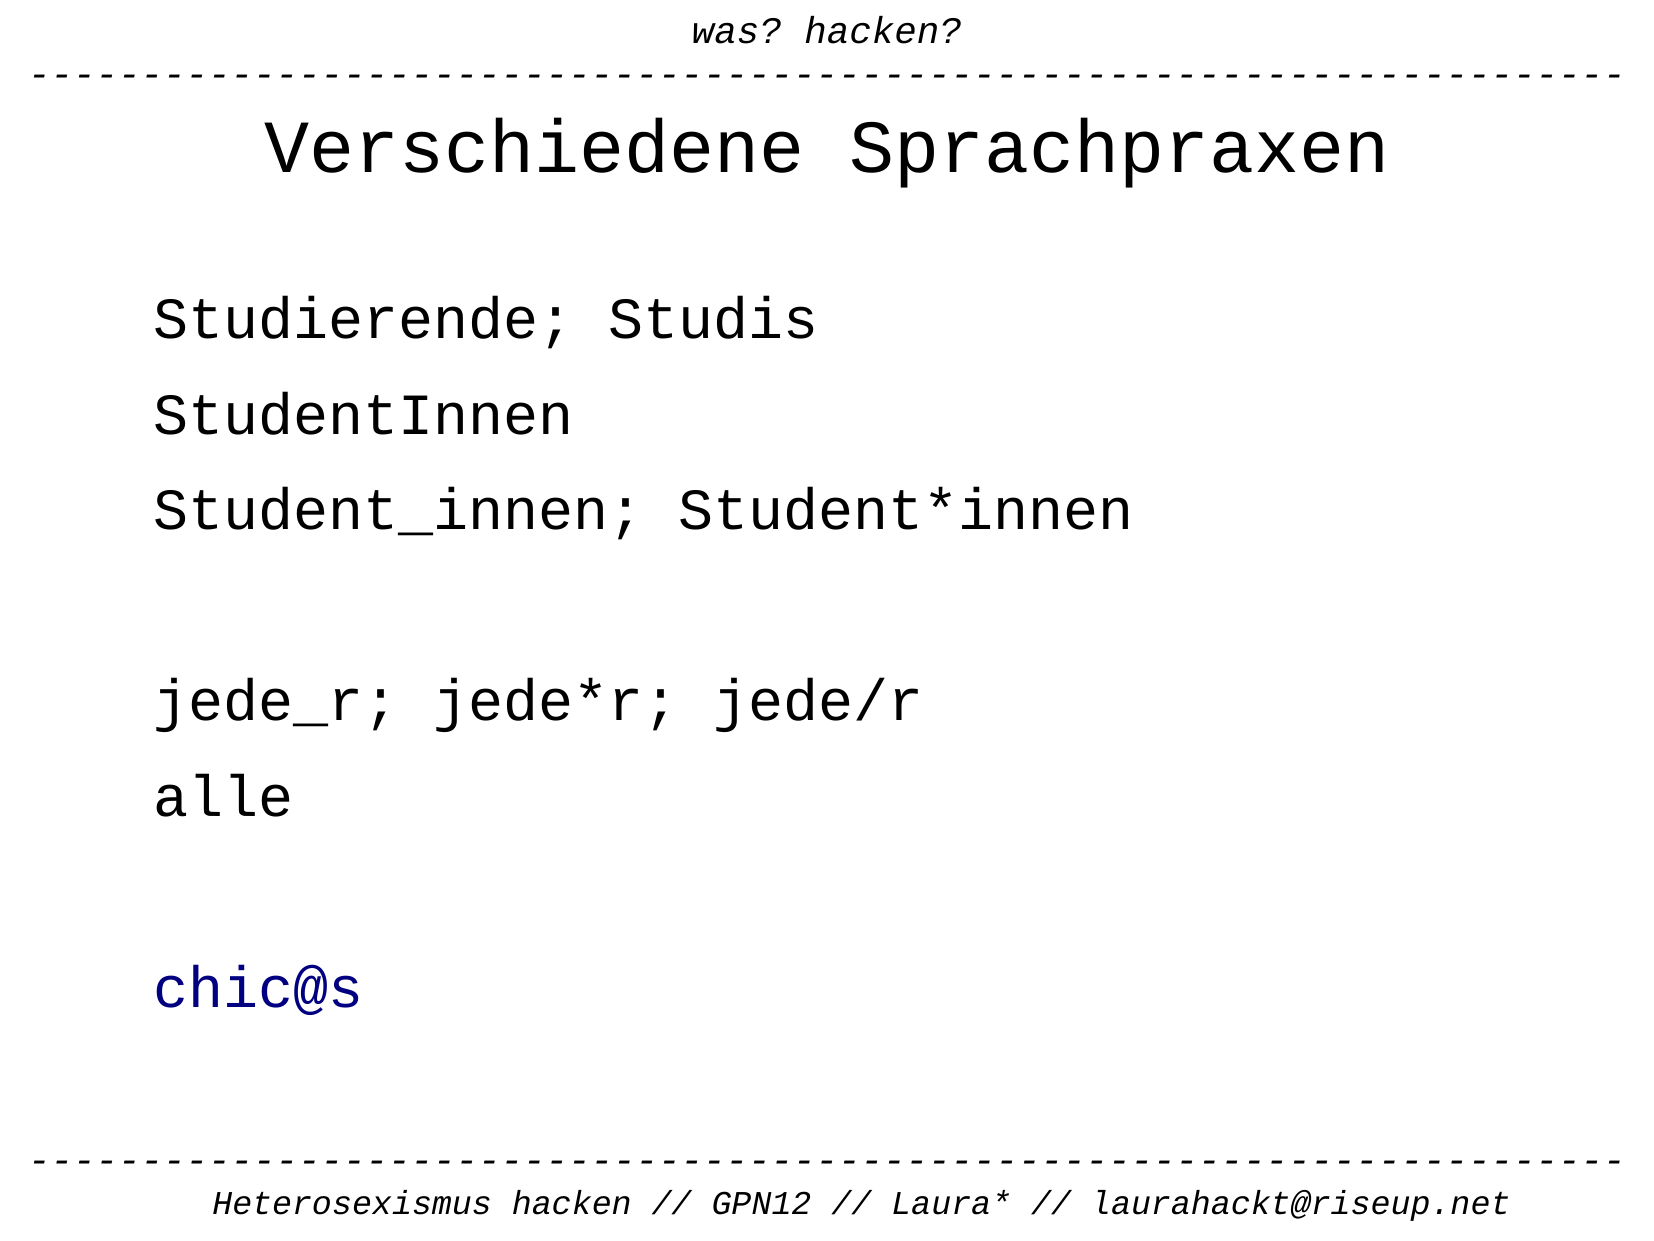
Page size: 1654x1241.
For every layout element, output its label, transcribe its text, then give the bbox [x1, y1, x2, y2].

title ----------------------------------------------------------------------- [0, 1098, 1654, 1184]
list Studierende; Studis StudentInnen Student_innen; Student*innen jede_r; jede*r; jede/r alle chic@s [82, 290, 1571, 1098]
title Verschiedene Sprachpraxen [82, 98, 1571, 257]
list Heterosexismus hacken // GPN12 // Laura* // laurahackt@riseup.net [0, 1186, 1654, 1241]
title was? hacken? ----------------------------------------------------------------------- [0, 12, 1654, 98]
